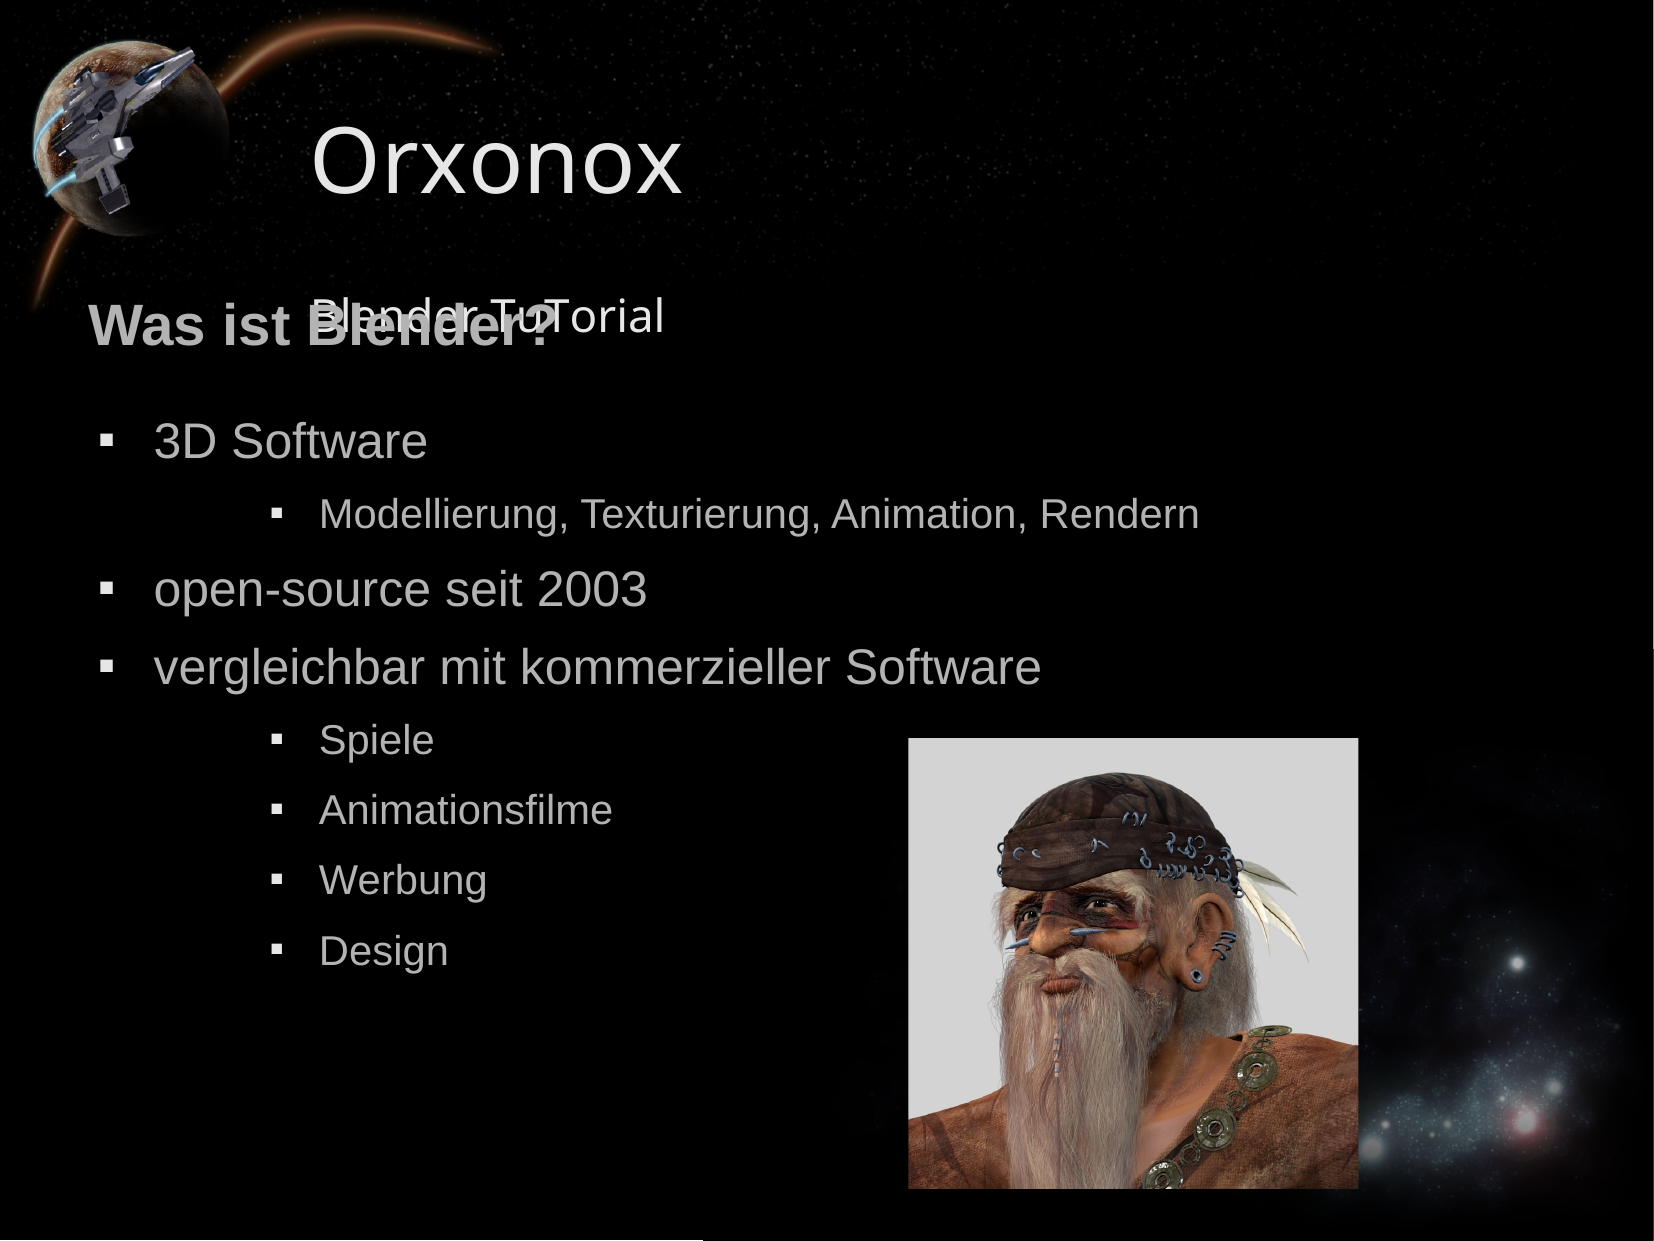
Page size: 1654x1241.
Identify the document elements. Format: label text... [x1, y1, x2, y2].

picture [703, 649, 1654, 1241]
picture [908, 738, 1359, 1189]
title Was ist Blender? [88, 265, 1577, 384]
picture [0, 0, 1607, 443]
list 3D Software Modellierung, Texturierung, Animation, Rendern open-source seit 2003 vergleichbar mit kommerzieller Software Spiele Animationsfilme Werbung Design [82, 413, 1571, 1232]
